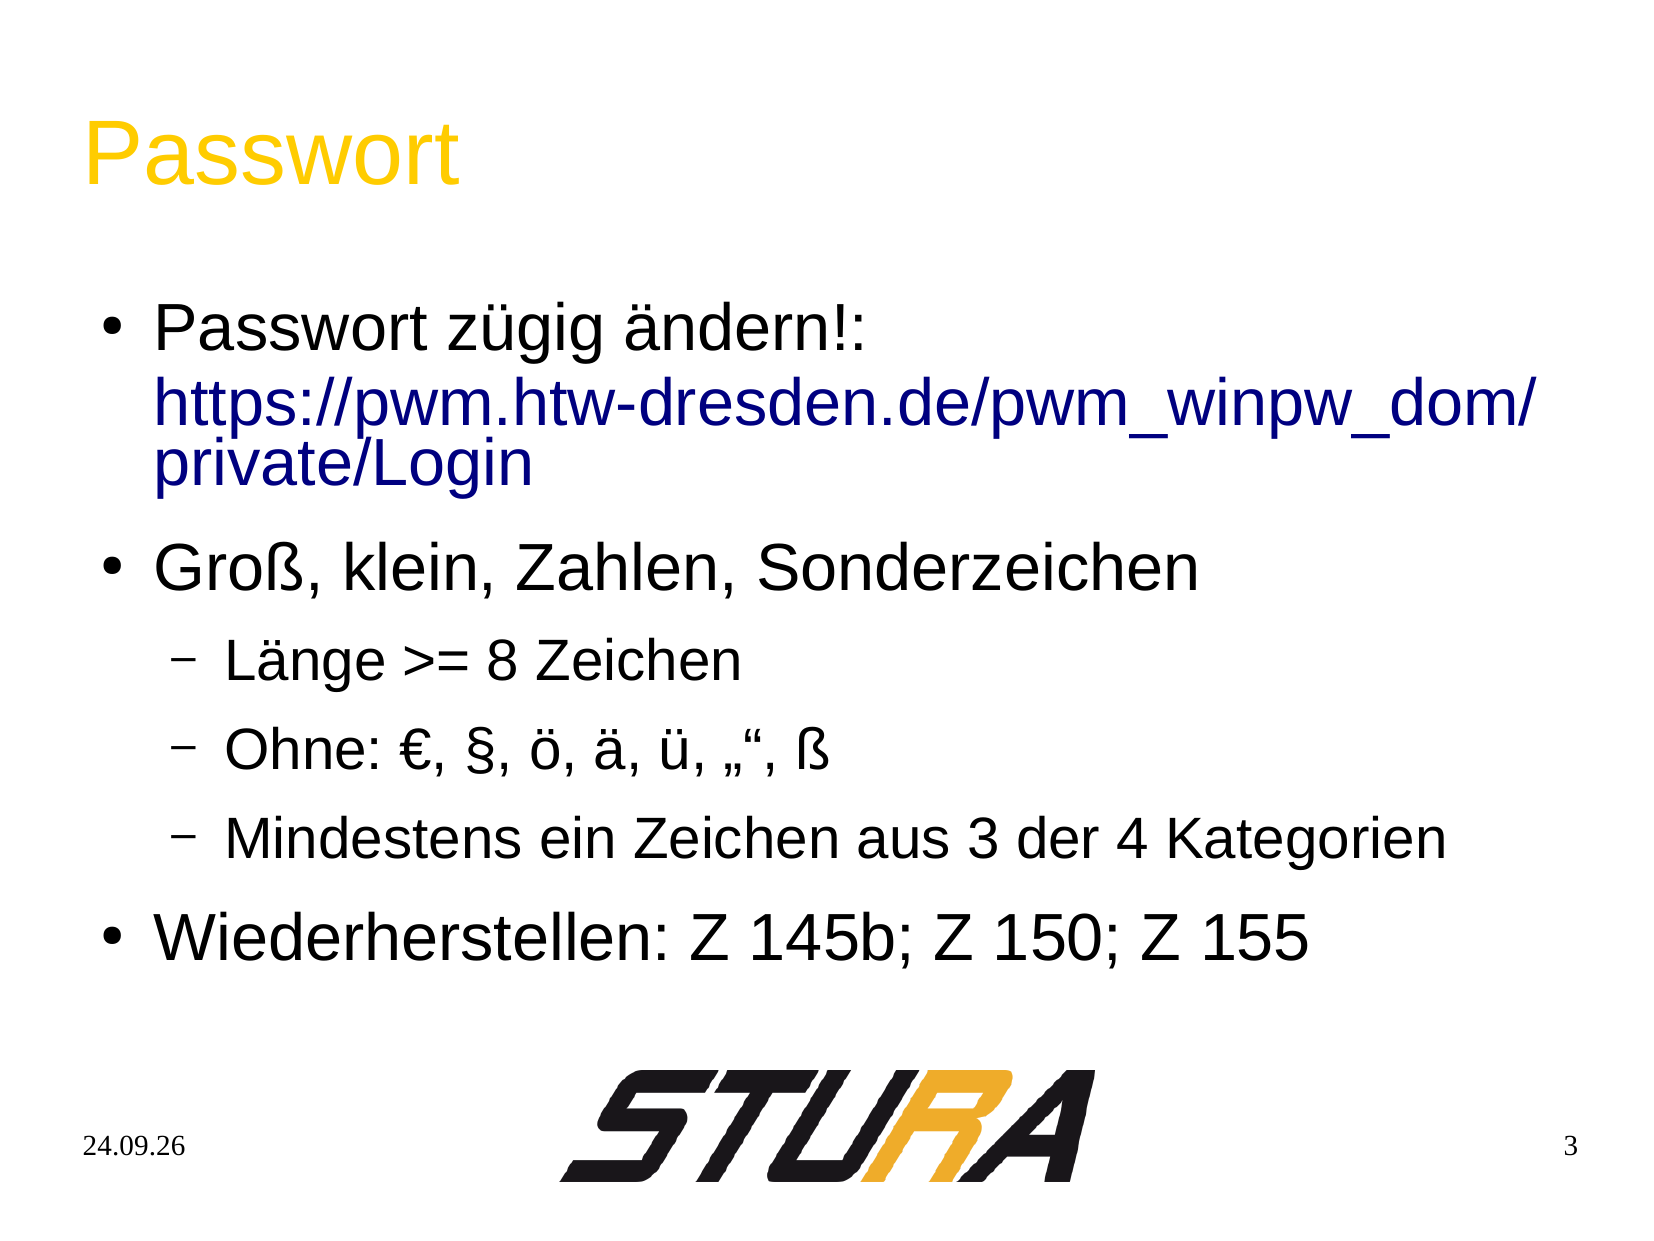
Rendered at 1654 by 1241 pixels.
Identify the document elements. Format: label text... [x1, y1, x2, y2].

picture [559, 1070, 1095, 1182]
title Passwort [82, 49, 1571, 257]
list Passwort zügig ändern!:https://pwm.htw-dresden.de/pwm_winpw_dom/private/Login Groß, klein, Zahlen, Sonderzeichen Länge >= 8 Zeichen Ohne: €, §, ö, ä, ü, „“, ß Mindestens ein Zeichen aus 3 der 4 Kategorien Wiederherstellen: Z 145b; Z 150; Z 155 [82, 290, 1571, 1010]
